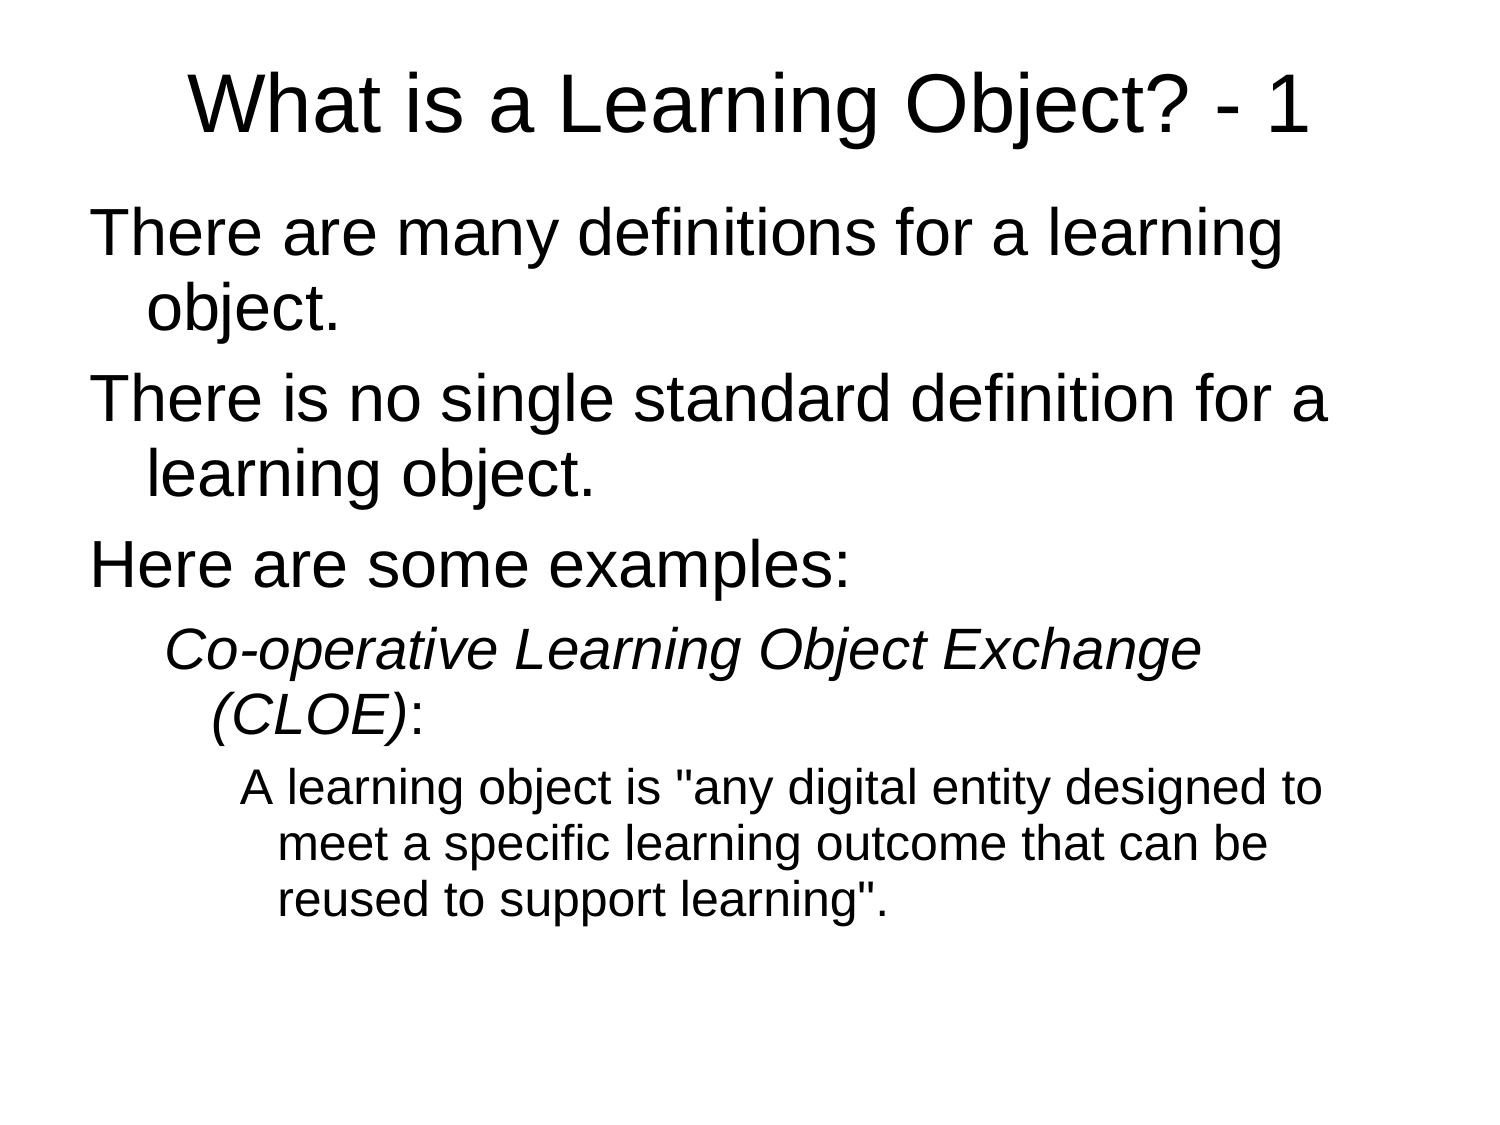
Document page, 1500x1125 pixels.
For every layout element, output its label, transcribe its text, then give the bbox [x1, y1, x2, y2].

title What is a Learning Object? - 1 [75, 45, 1426, 163]
list There are many definitions for a learning object. There is no single standard definition for a learning object. Here are some examples: Co-operative Learning Object Exchange (CLOE): A learning object is "any digital entity designed to meet a specific learning outcome that can be reused to support learning". [75, 187, 1426, 1006]
